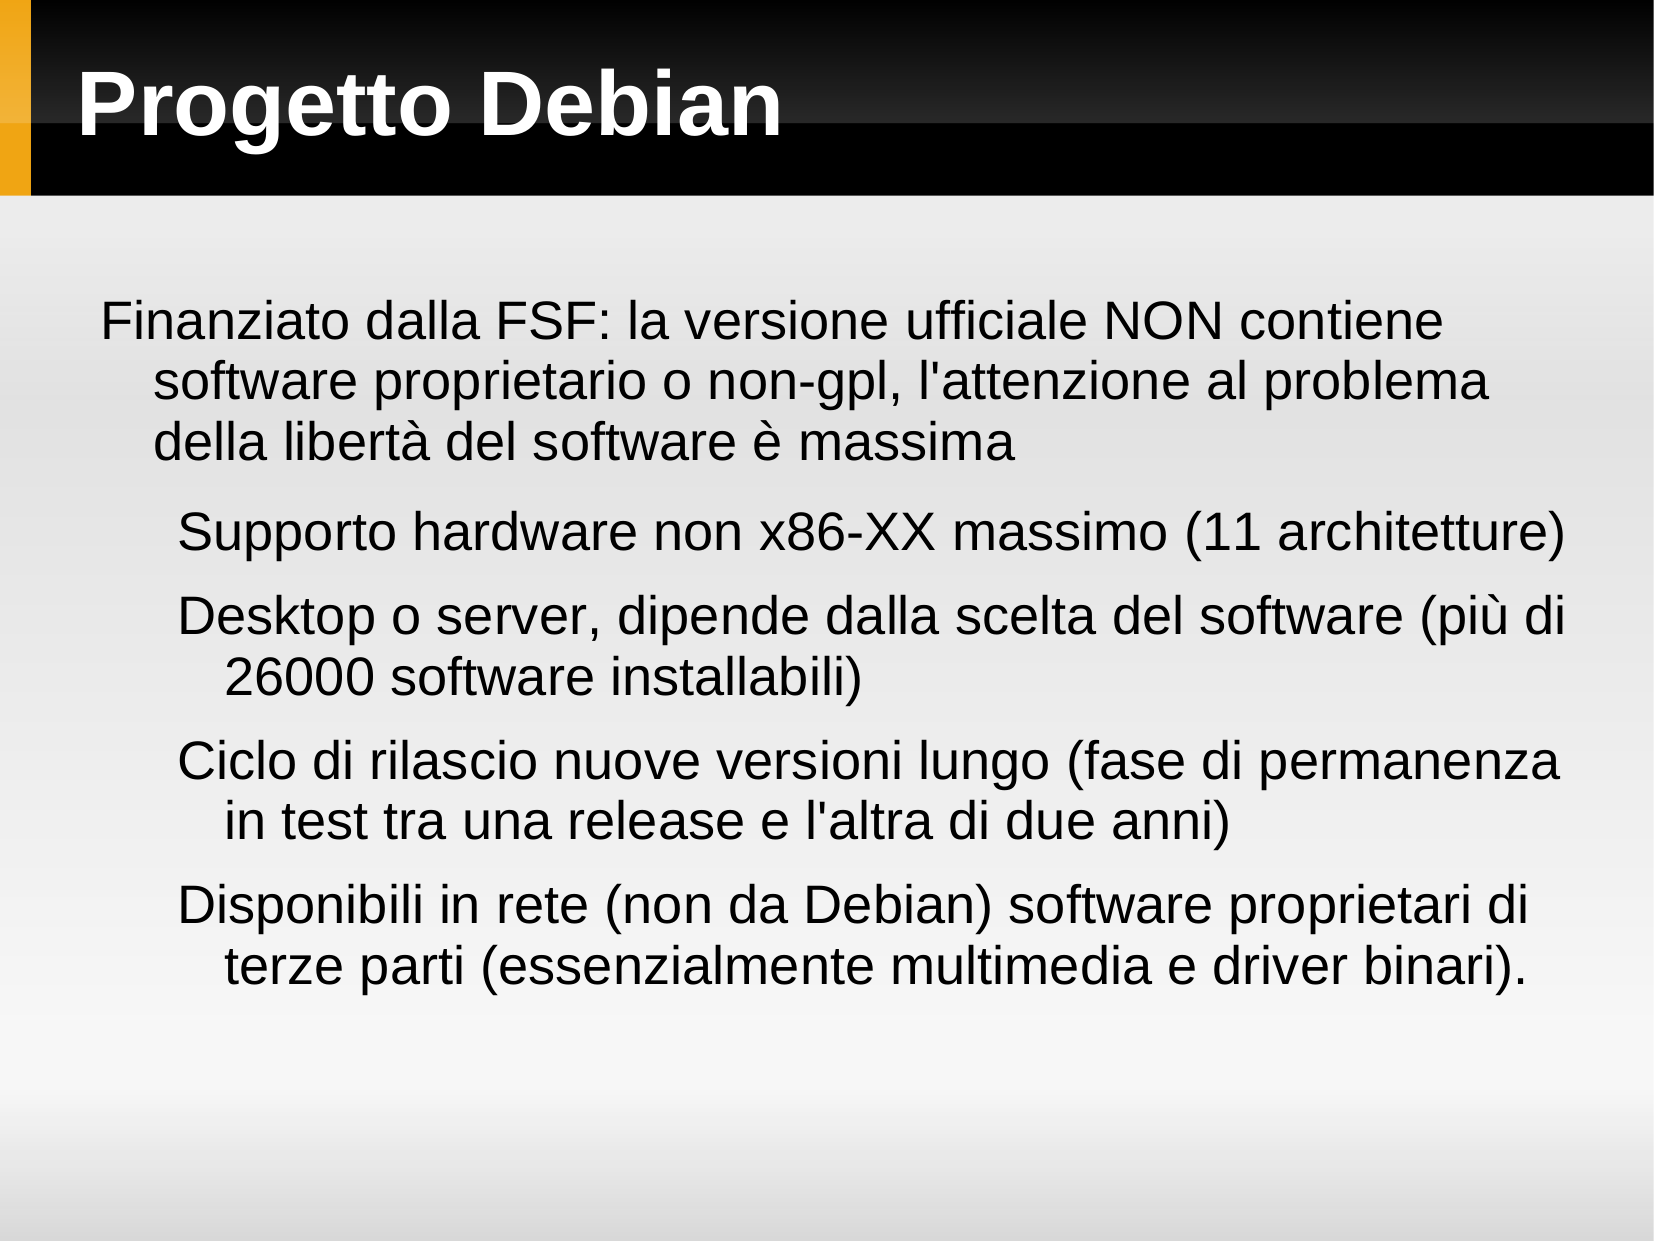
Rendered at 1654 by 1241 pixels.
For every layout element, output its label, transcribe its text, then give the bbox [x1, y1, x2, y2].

picture [0, 0, 1654, 1241]
title Progetto Debian [76, 7, 1565, 200]
list Finanziato dalla FSF: la versione ufficiale NON contiene software proprietario o non-gpl, l'attenzione al problema della libertà del software è massima Supporto hardware non x86-XX massimo (11 architetture) Desktop o server, dipende dalla scelta del software (più di 26000 software installabili) Ciclo di rilascio nuove versioni lungo (fase di permanenza in test tra una release e l'altra di due anni) Disponibili in rete (non da Debian) software proprietari di terze parti (essenzialmente multimedia e driver binari). [82, 290, 1571, 1117]
